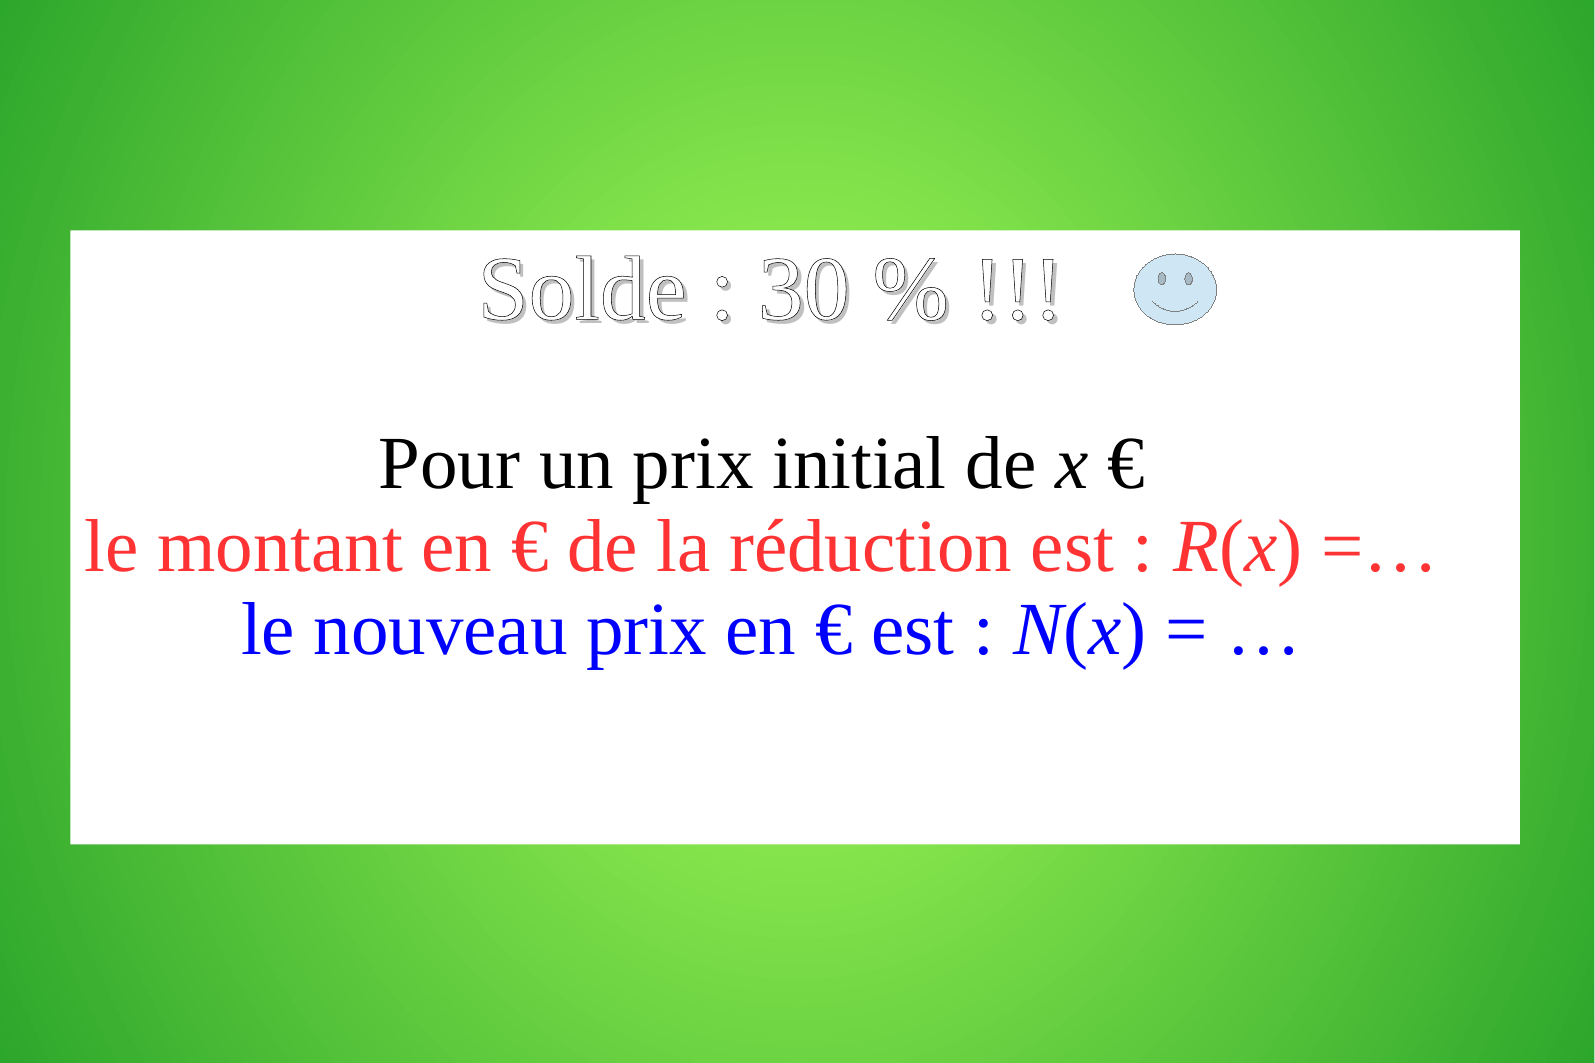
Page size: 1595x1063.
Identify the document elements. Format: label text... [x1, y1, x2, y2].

text_box [1133, 253, 1217, 325]
text_box Solde : 30 % !!! Pour un prix initial de x € le montant en € de la réduction est : R(x) =… le nouveau prix en € est : N(x) = … [70, 230, 1520, 845]
picture [0, 0, 1595, 1063]
